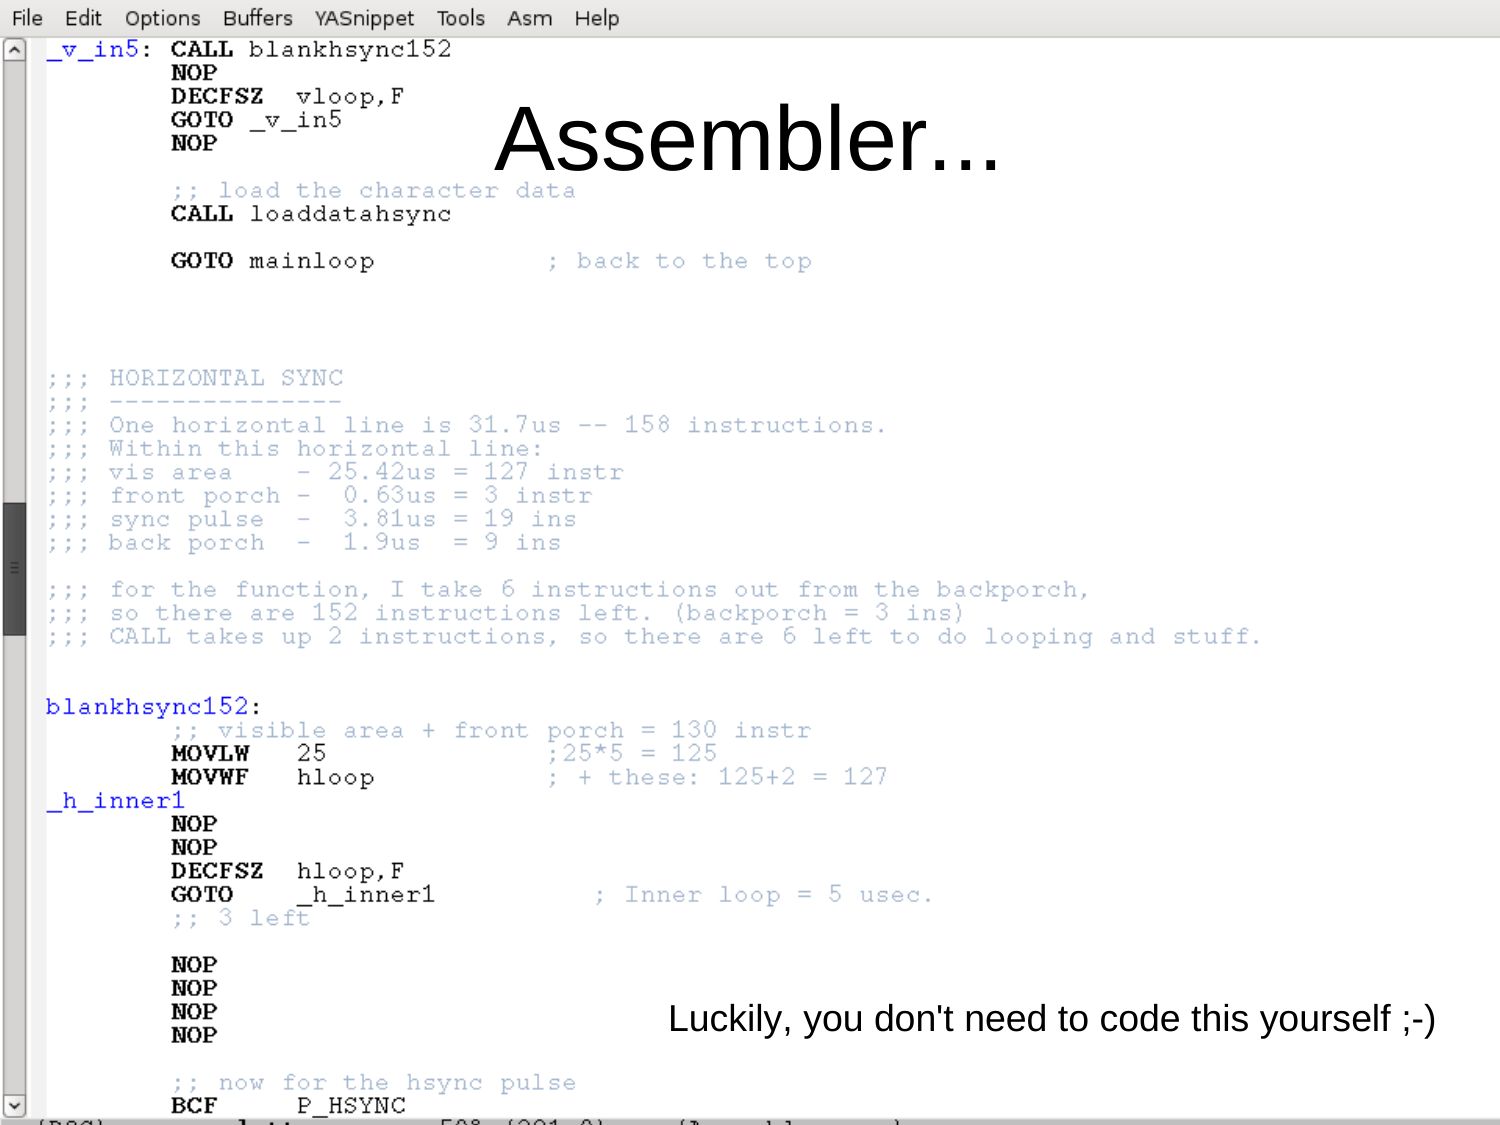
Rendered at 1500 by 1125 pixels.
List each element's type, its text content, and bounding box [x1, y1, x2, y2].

picture [0, 0, 1500, 1125]
title Assembler... [75, 44, 1426, 233]
text_box Luckily, you don't need to code this yourself ;-) [653, 986, 1452, 1047]
